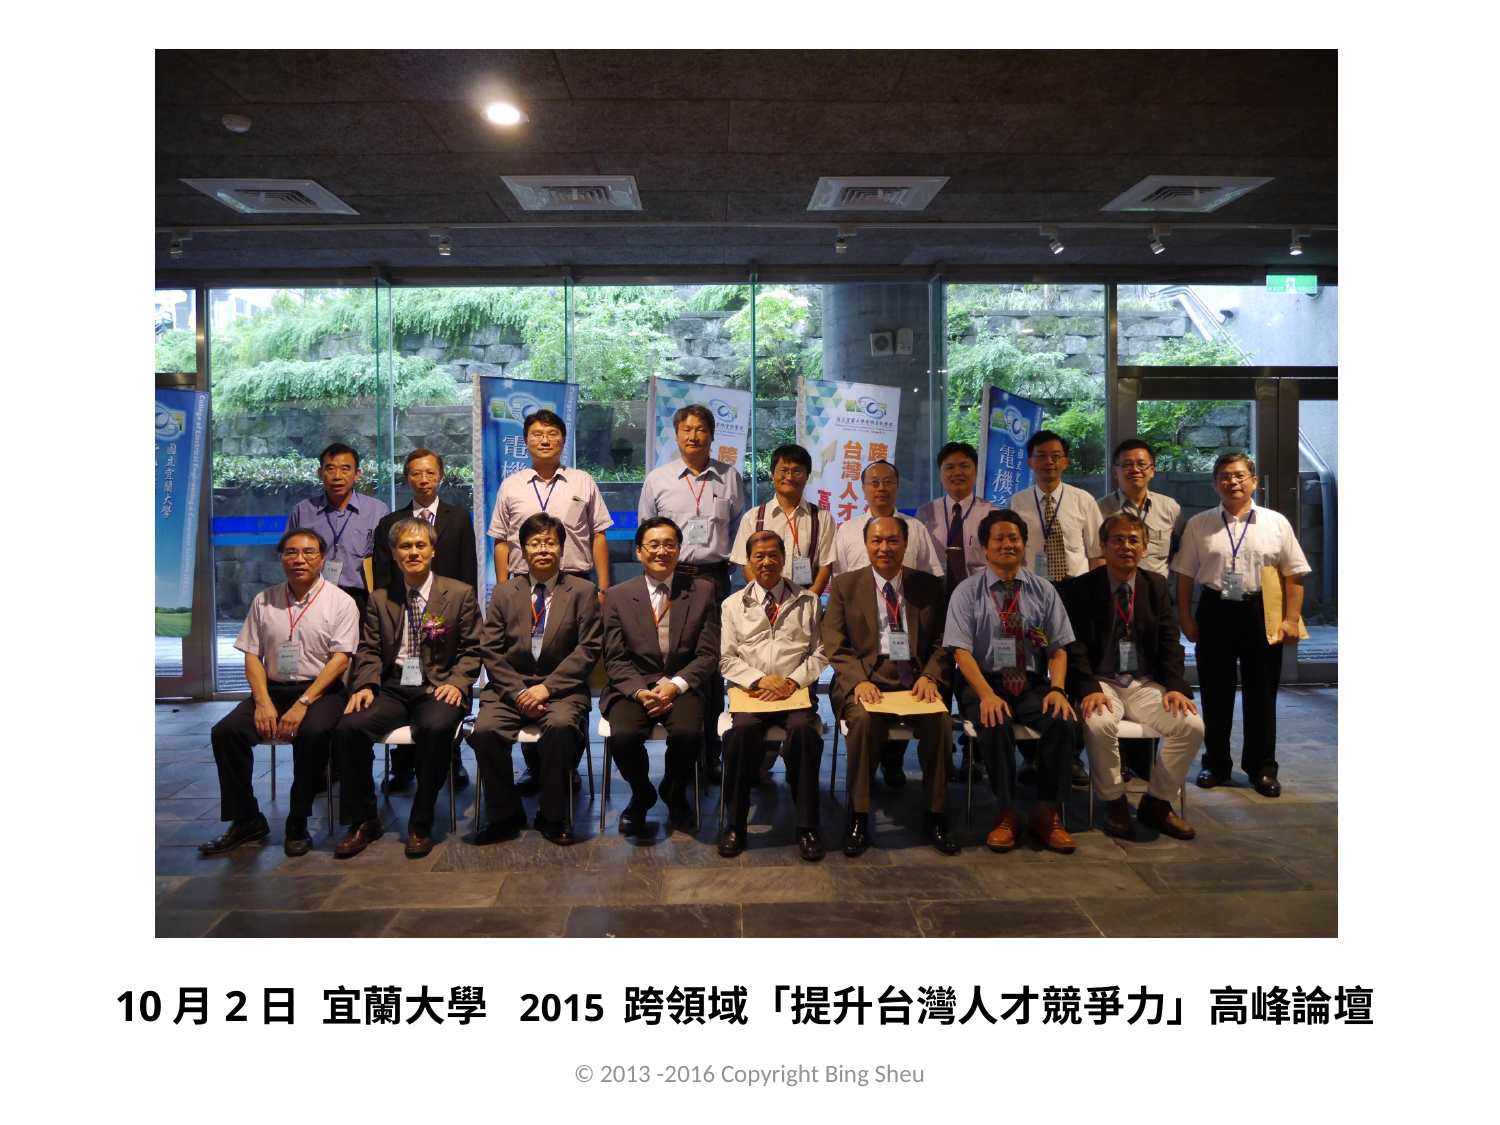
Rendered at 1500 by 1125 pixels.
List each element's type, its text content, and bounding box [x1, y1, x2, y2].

text_box 10月2日 宜蘭大學 2015 跨領域「提升台灣人才競爭力」高峰論壇 [99, 971, 1400, 1037]
footer © 2013 -2016 Copyright Bing Sheu [512, 1042, 988, 1103]
picture [155, 49, 1338, 938]
